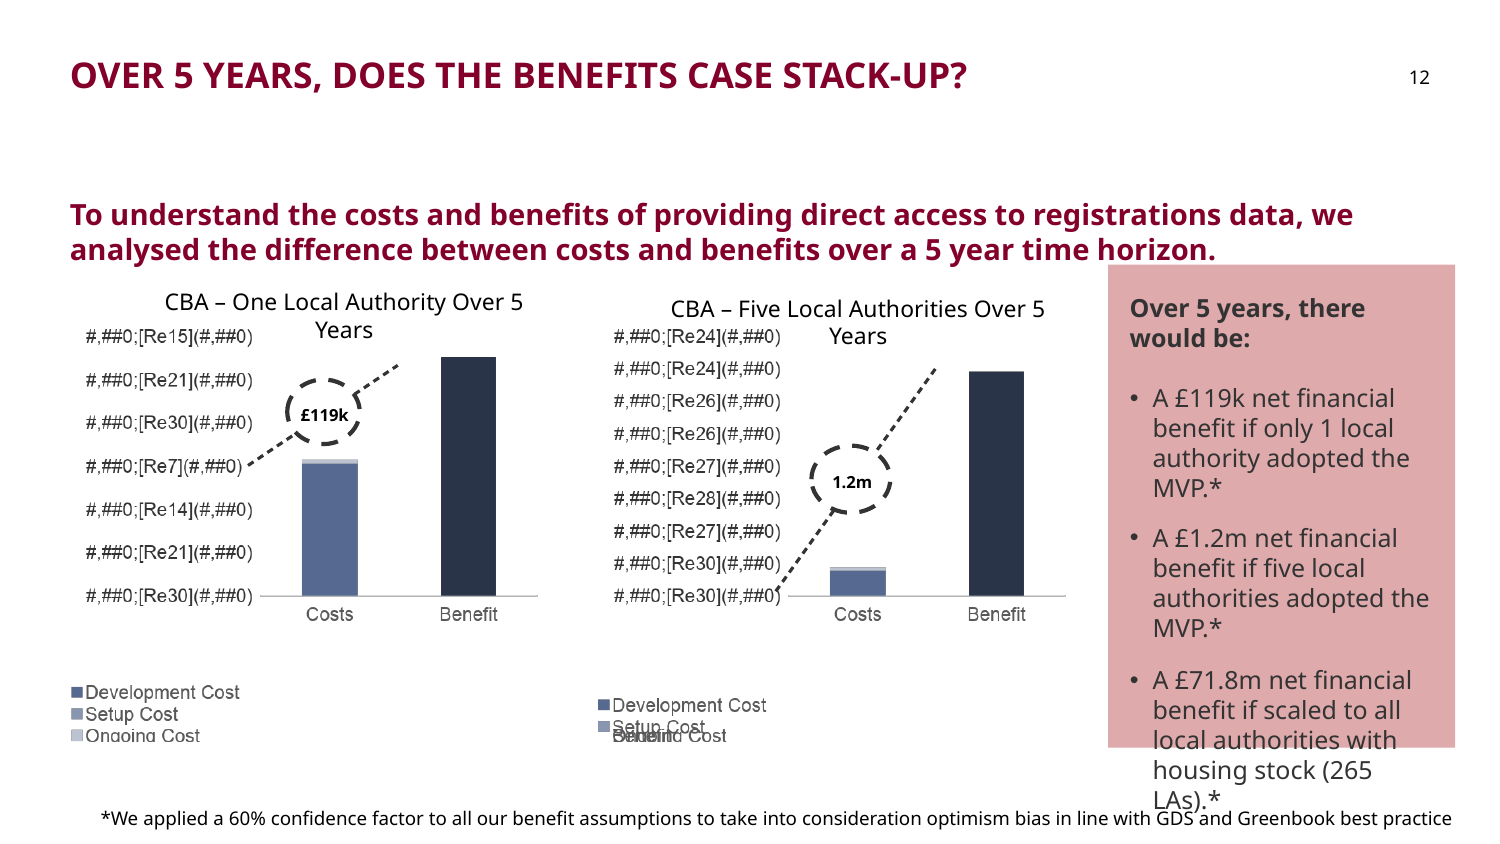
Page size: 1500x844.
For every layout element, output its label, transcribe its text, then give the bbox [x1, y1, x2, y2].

text_box *We applied a 60% confidence factor to all our benefit assumptions to take into consideration optimism bias in line with GDS and Greenbook best practice [89, 800, 1489, 835]
picture [598, 320, 1081, 742]
text_box [290, 379, 357, 399]
list To understand the costs and benefits of providing direct access to registrations data, we analysed the difference between costs and benefits over a 5 year time horizon. [69, 195, 1433, 755]
text_box Over 5 years, there would be: A £119k net financial benefit if only 1 local authority adopted the MVP.* A £1.2m net financial benefit if five local authorities adopted the MVP.* A £71.8m net financial benefit if scaled to all local authorities with housing stock (265 LAs).* [1108, 264, 1456, 748]
text_box CBA – One Local Authority Over 5 Years [135, 287, 553, 341]
text_box £119k [288, 399, 362, 431]
title OVER 5 YEARS, DOES THE BENEFITS CASE STACK-UP? [69, 53, 1357, 161]
slide_number <number> [1388, 65, 1431, 111]
text_box 1.2m [812, 465, 892, 498]
text_box CBA – Five Local Authorities Over 5 Years [649, 294, 1067, 348]
text_box [818, 498, 884, 513]
picture [70, 320, 553, 742]
text_box [815, 445, 887, 465]
text_box [294, 431, 353, 445]
